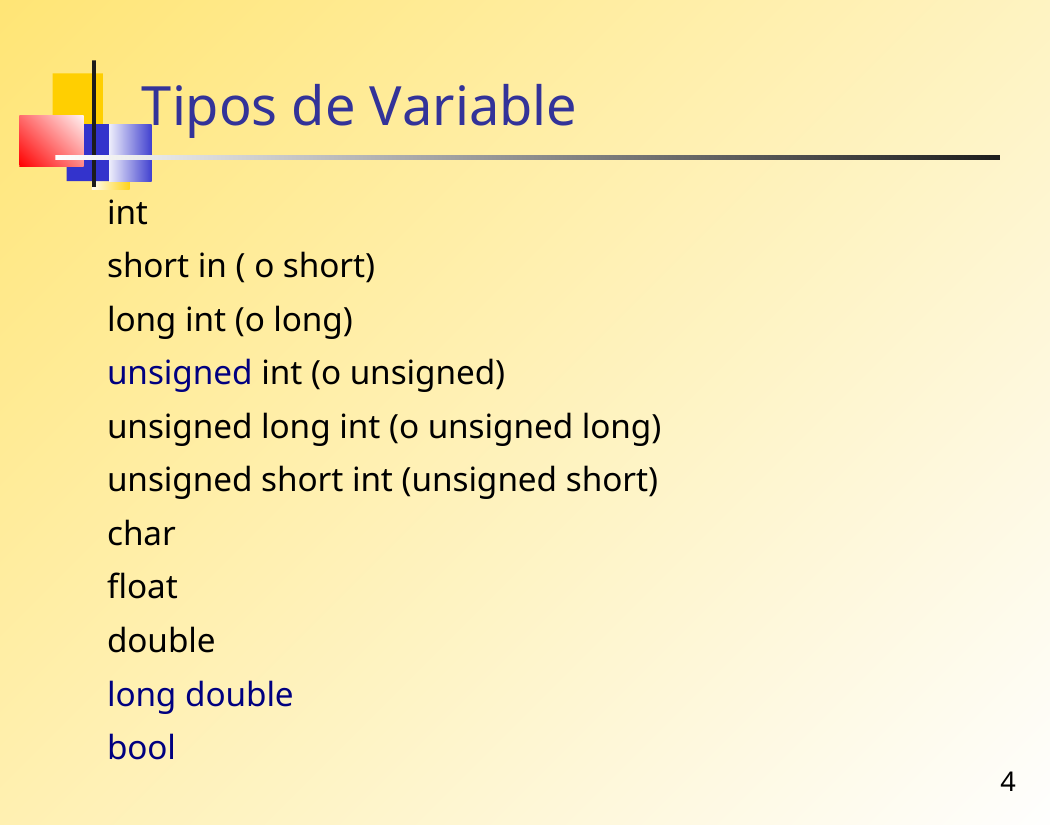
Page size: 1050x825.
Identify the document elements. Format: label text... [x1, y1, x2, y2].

title Tipos de Variable [131, 27, 1026, 148]
list int short in ( o short) long int (o long) unsigned int (o unsigned) unsigned long int (o unsigned long) unsigned short int (unsigned short) char float double long double bool [96, 183, 1024, 744]
